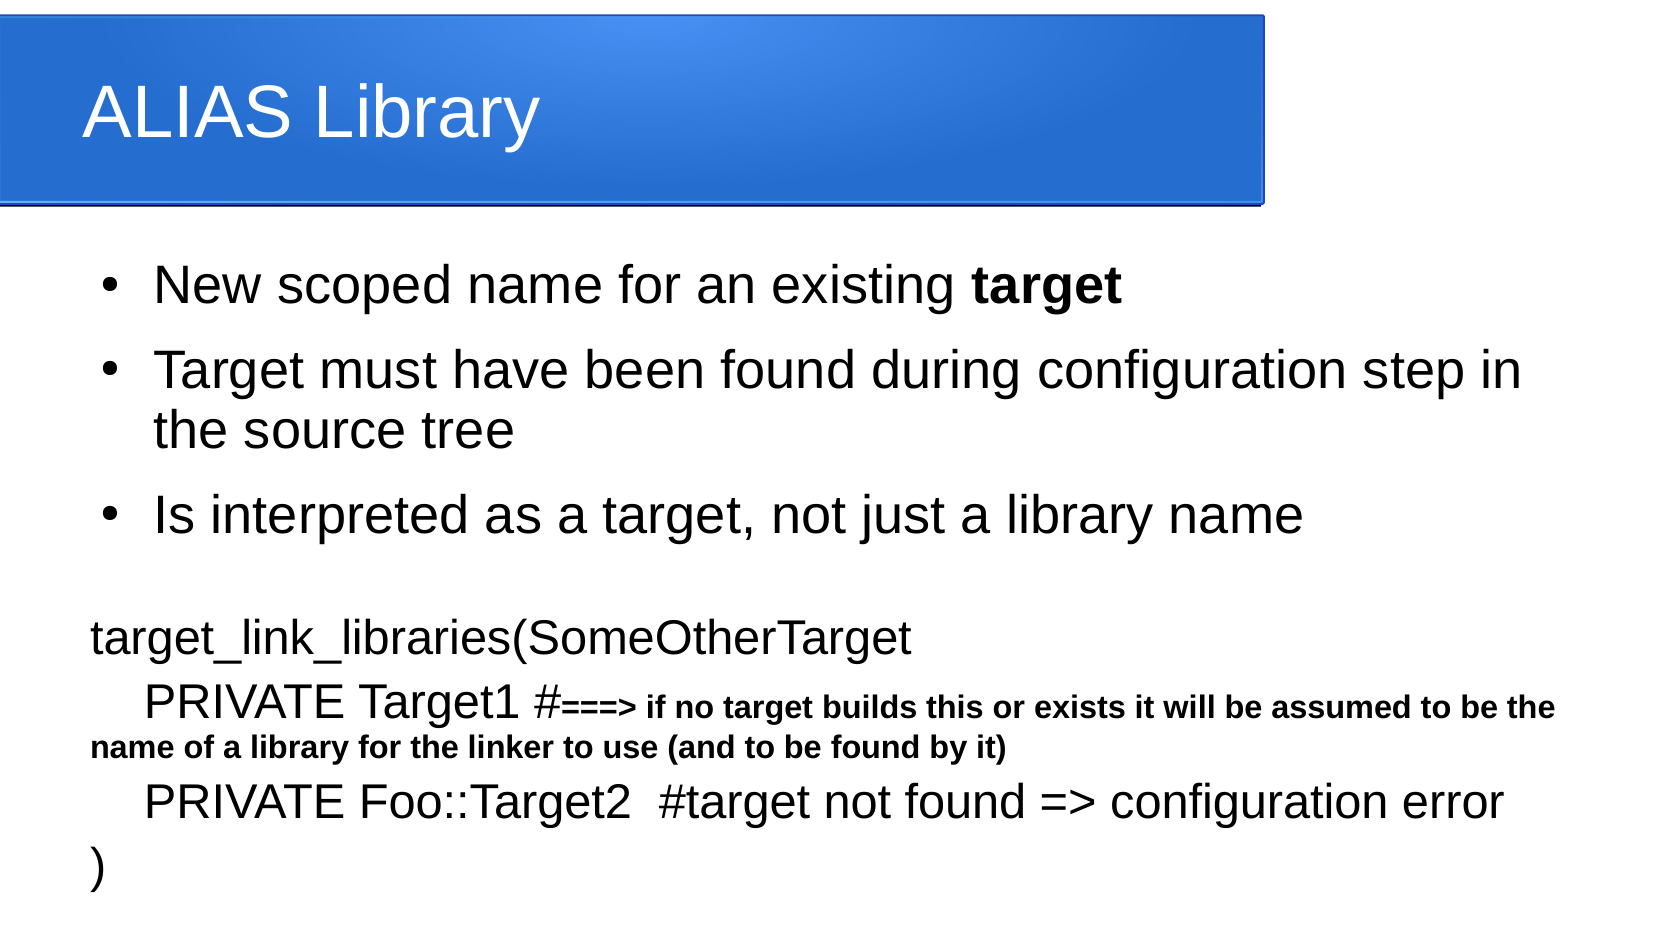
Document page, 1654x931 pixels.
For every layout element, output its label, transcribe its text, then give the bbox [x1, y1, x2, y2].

title ALIAS Library [82, 29, 1235, 196]
list New scoped name for an existing target Target must have been found during configuration step in the source tree Is interpreted as a target, not just a library name [82, 255, 1591, 916]
list target_link_libraries(SomeOtherTarget PRIVATE Target1 #===> if no target builds this or exists it will be assumed to be the name of a library for the linker to use (and to be found by it) PRIVATE Foo::Target2 #target not found => configuration error ) [90, 585, 1576, 901]
